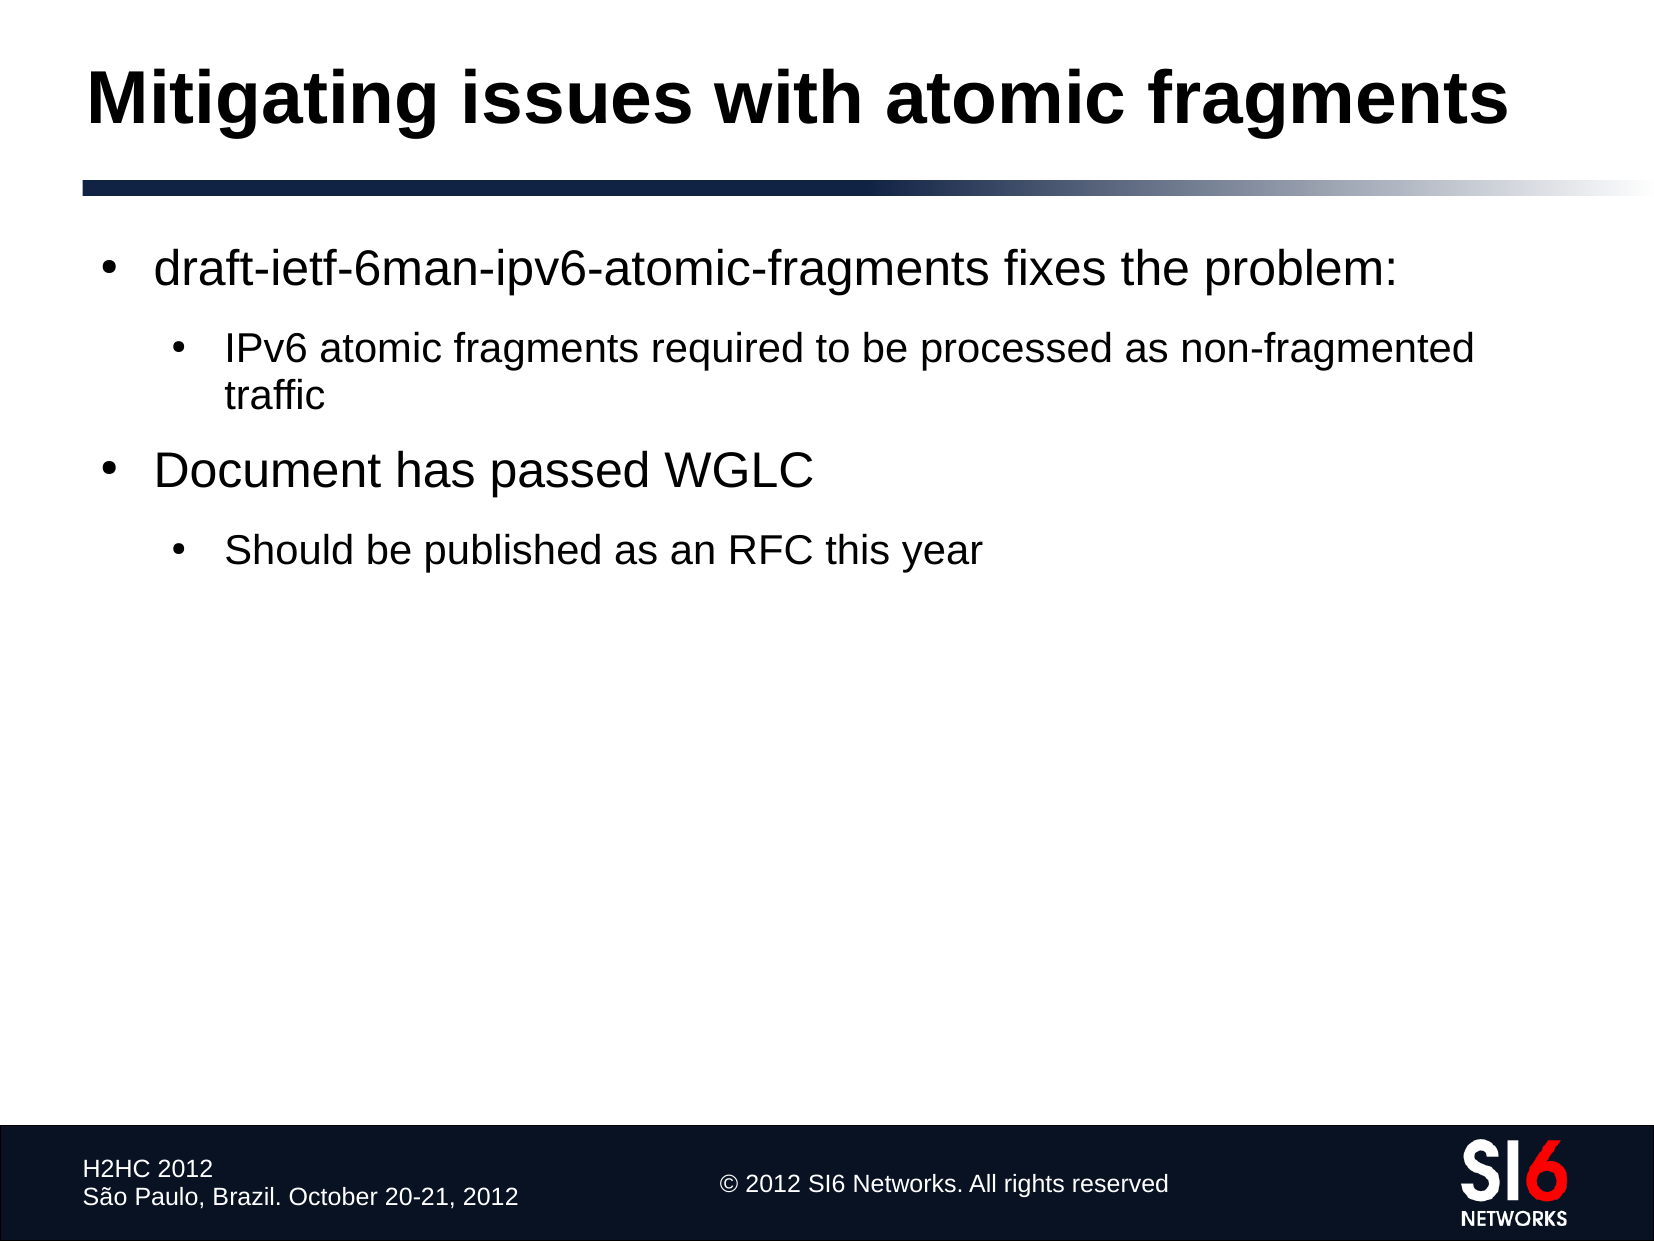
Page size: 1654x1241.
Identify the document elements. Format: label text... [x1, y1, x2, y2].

picture [1461, 1139, 1567, 1226]
list draft-ietf-6man-ipv6-atomic-fragments fixes the problem: IPv6 atomic fragments required to be processed as non-fragmented traffic Document has passed WGLC Should be published as an RFC this year [82, 240, 1571, 1059]
title Mitigating issues with atomic fragments [86, 30, 1576, 166]
